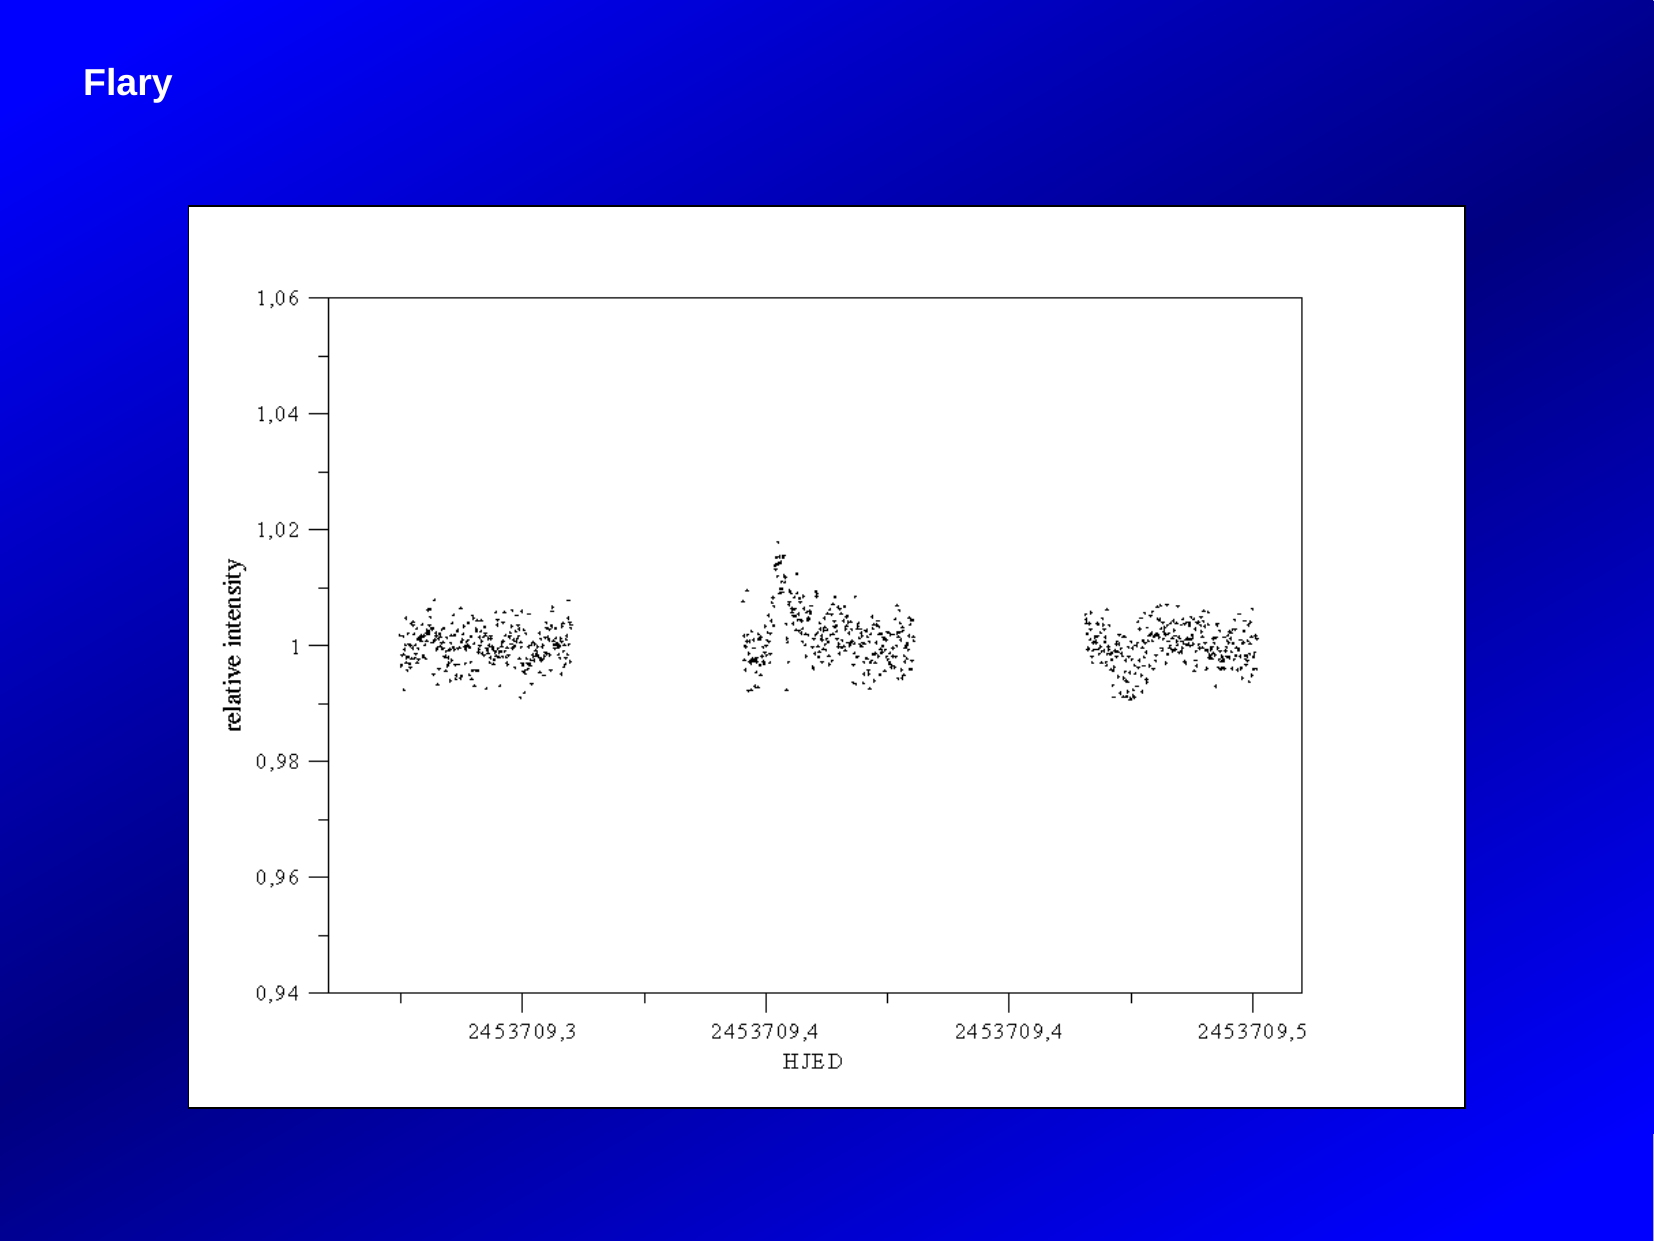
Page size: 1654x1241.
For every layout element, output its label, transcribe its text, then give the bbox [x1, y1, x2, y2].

text_box Flary [55, 49, 188, 111]
picture [189, 206, 1465, 1107]
